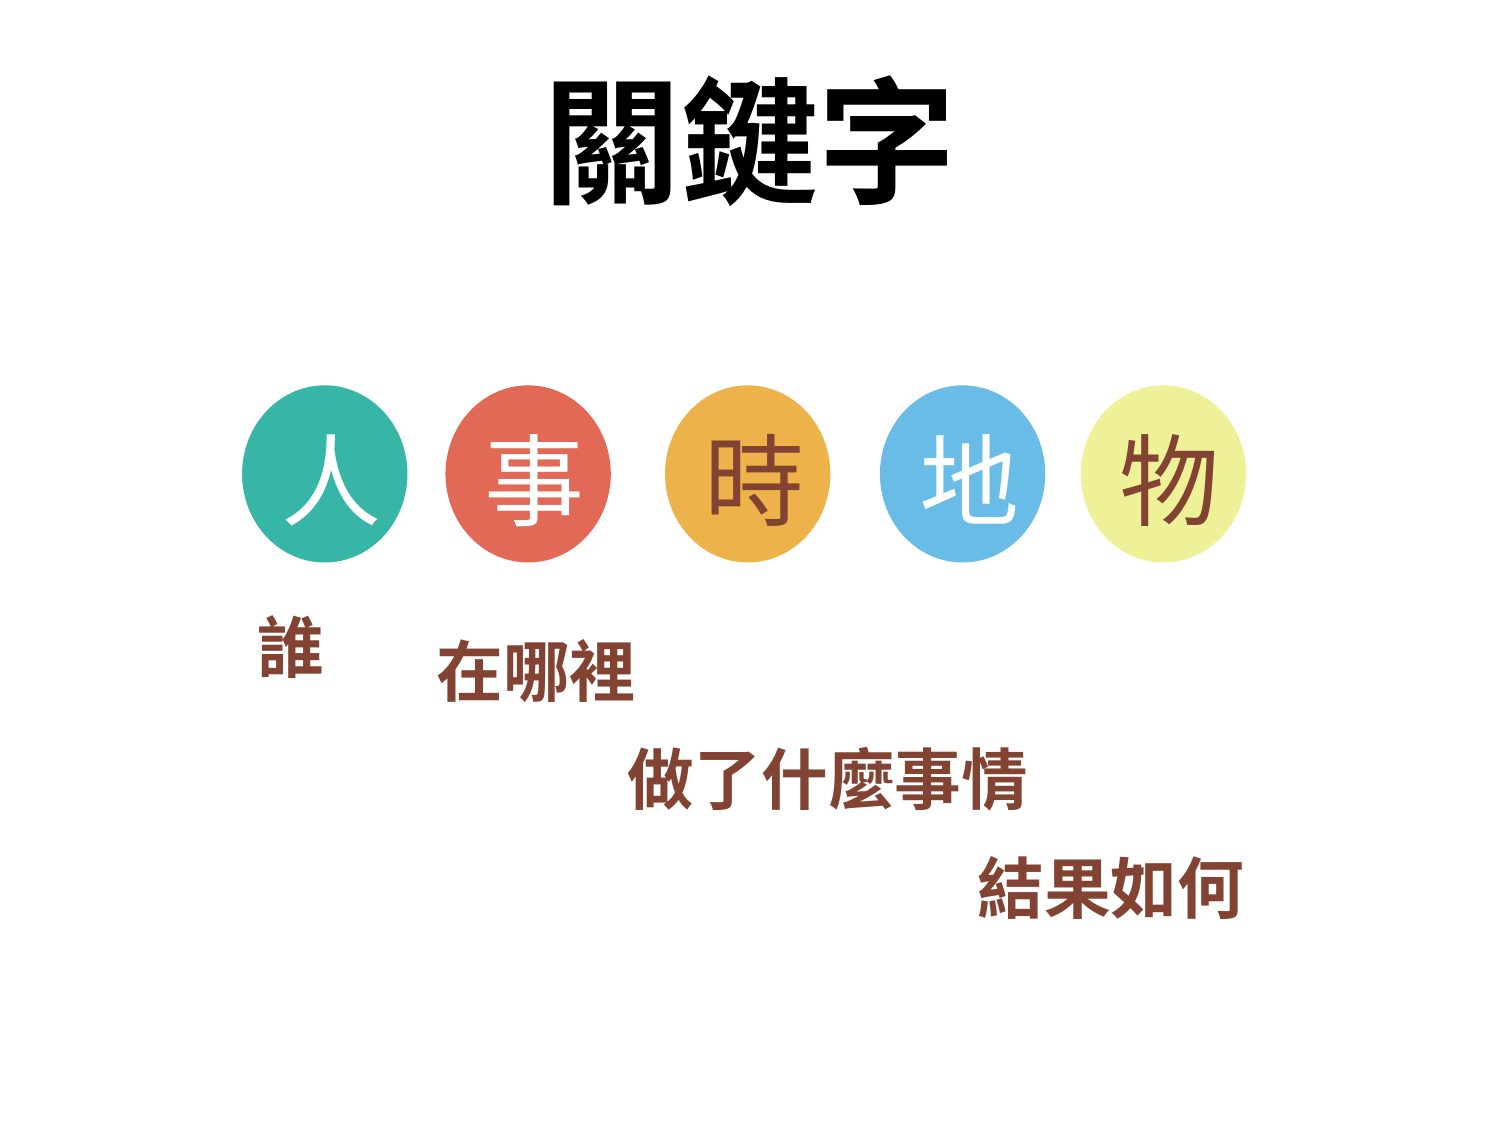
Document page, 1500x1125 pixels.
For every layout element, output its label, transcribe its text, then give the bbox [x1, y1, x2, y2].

text_box 結果如何 [962, 838, 1270, 935]
text_box 誰 [242, 597, 325, 694]
text_box 人 [242, 385, 408, 563]
text_box 物 [1080, 385, 1247, 563]
text_box 在哪裡 [421, 622, 688, 719]
text_box 做了什麼事情 [612, 730, 1157, 827]
text_box 事 [445, 385, 611, 563]
title 關鍵字 [75, 45, 1426, 233]
text_box 地 [879, 385, 1046, 563]
text_box 時 [665, 385, 831, 563]
